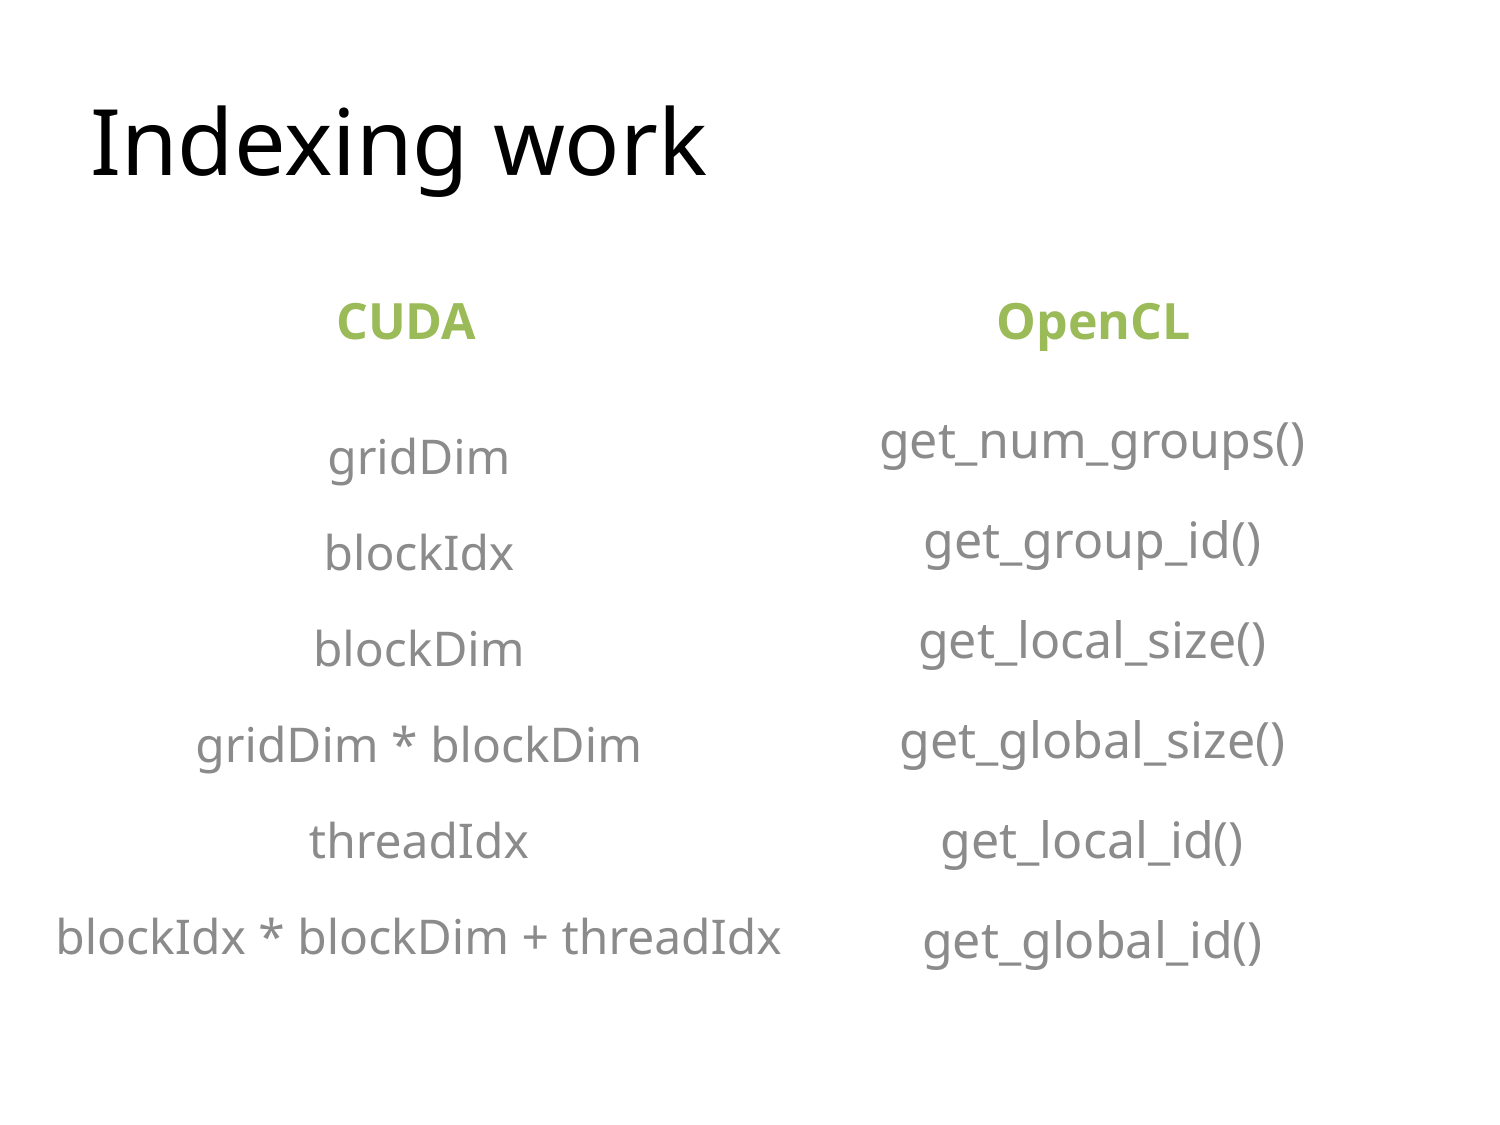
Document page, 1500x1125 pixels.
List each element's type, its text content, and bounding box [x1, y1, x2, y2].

list gridDim blockIdx blockDim gridDim * blockDim threadIdx blockIdx * blockDim + threadIdx [29, 356, 809, 1005]
list get_num_groups() get_group_id() get_local_size() get_global_size() get_local_id() get_global_id() [785, 349, 1400, 999]
list CUDA [75, 251, 738, 356]
list OpenCL [761, 251, 1425, 357]
title Indexing work [75, 45, 1425, 233]
